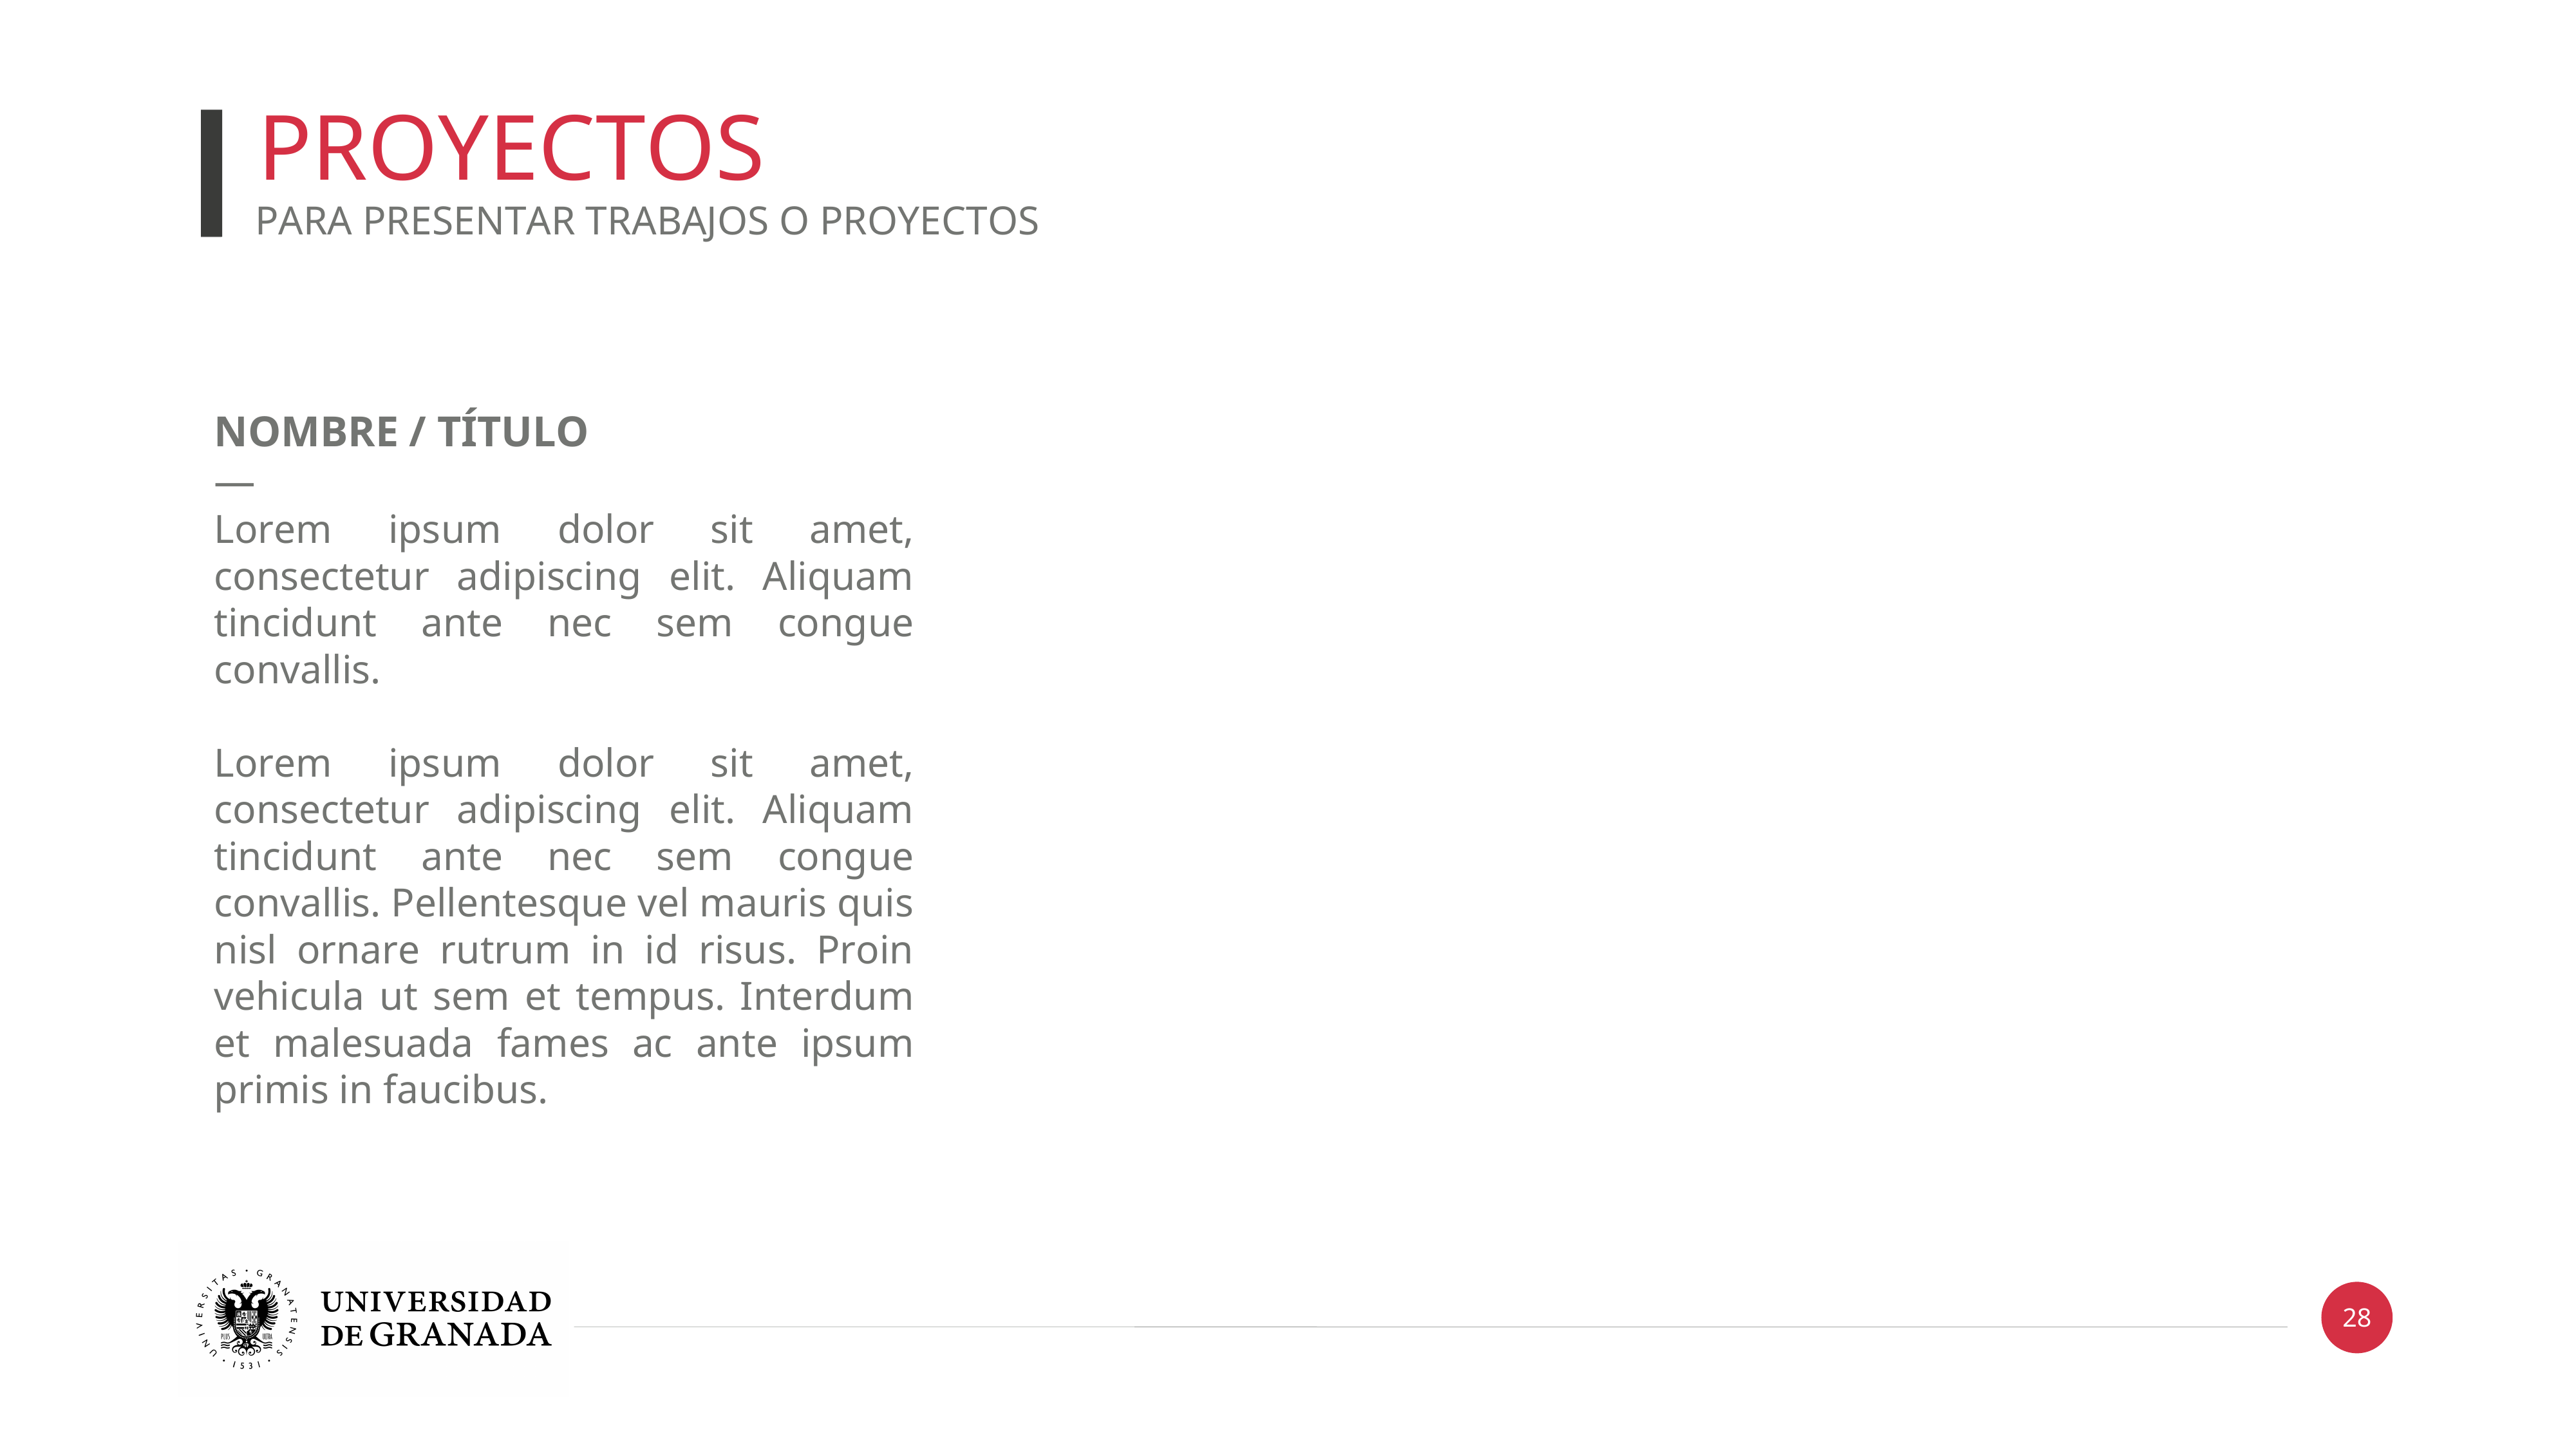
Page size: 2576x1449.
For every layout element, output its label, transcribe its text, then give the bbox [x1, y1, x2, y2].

text_box NOMBRE / TÍTULO — Lorem ipsum dolor sit amet, consectetur adipiscing elit. Aliquam tincidunt ante nec sem congue convallis. Lorem ipsum dolor sit amet, consectetur adipiscing elit. Aliquam tincidunt ante nec sem congue convallis. Pellentesque vel mauris quis nisl ornare rutrum in id risus. Proin vehicula ut sem et tempus. Interdum et malesuada fames ac ante ipsum primis in faucibus. [204, 400, 925, 1117]
text_box <número> [2308, 1280, 2407, 1358]
text_box PROYECTOS [248, 85, 2402, 204]
picture [178, 1241, 569, 1397]
text_box [201, 109, 223, 237]
text_box PARA PRESENTAR TRABAJOS O PROYECTOS [245, 191, 2400, 247]
